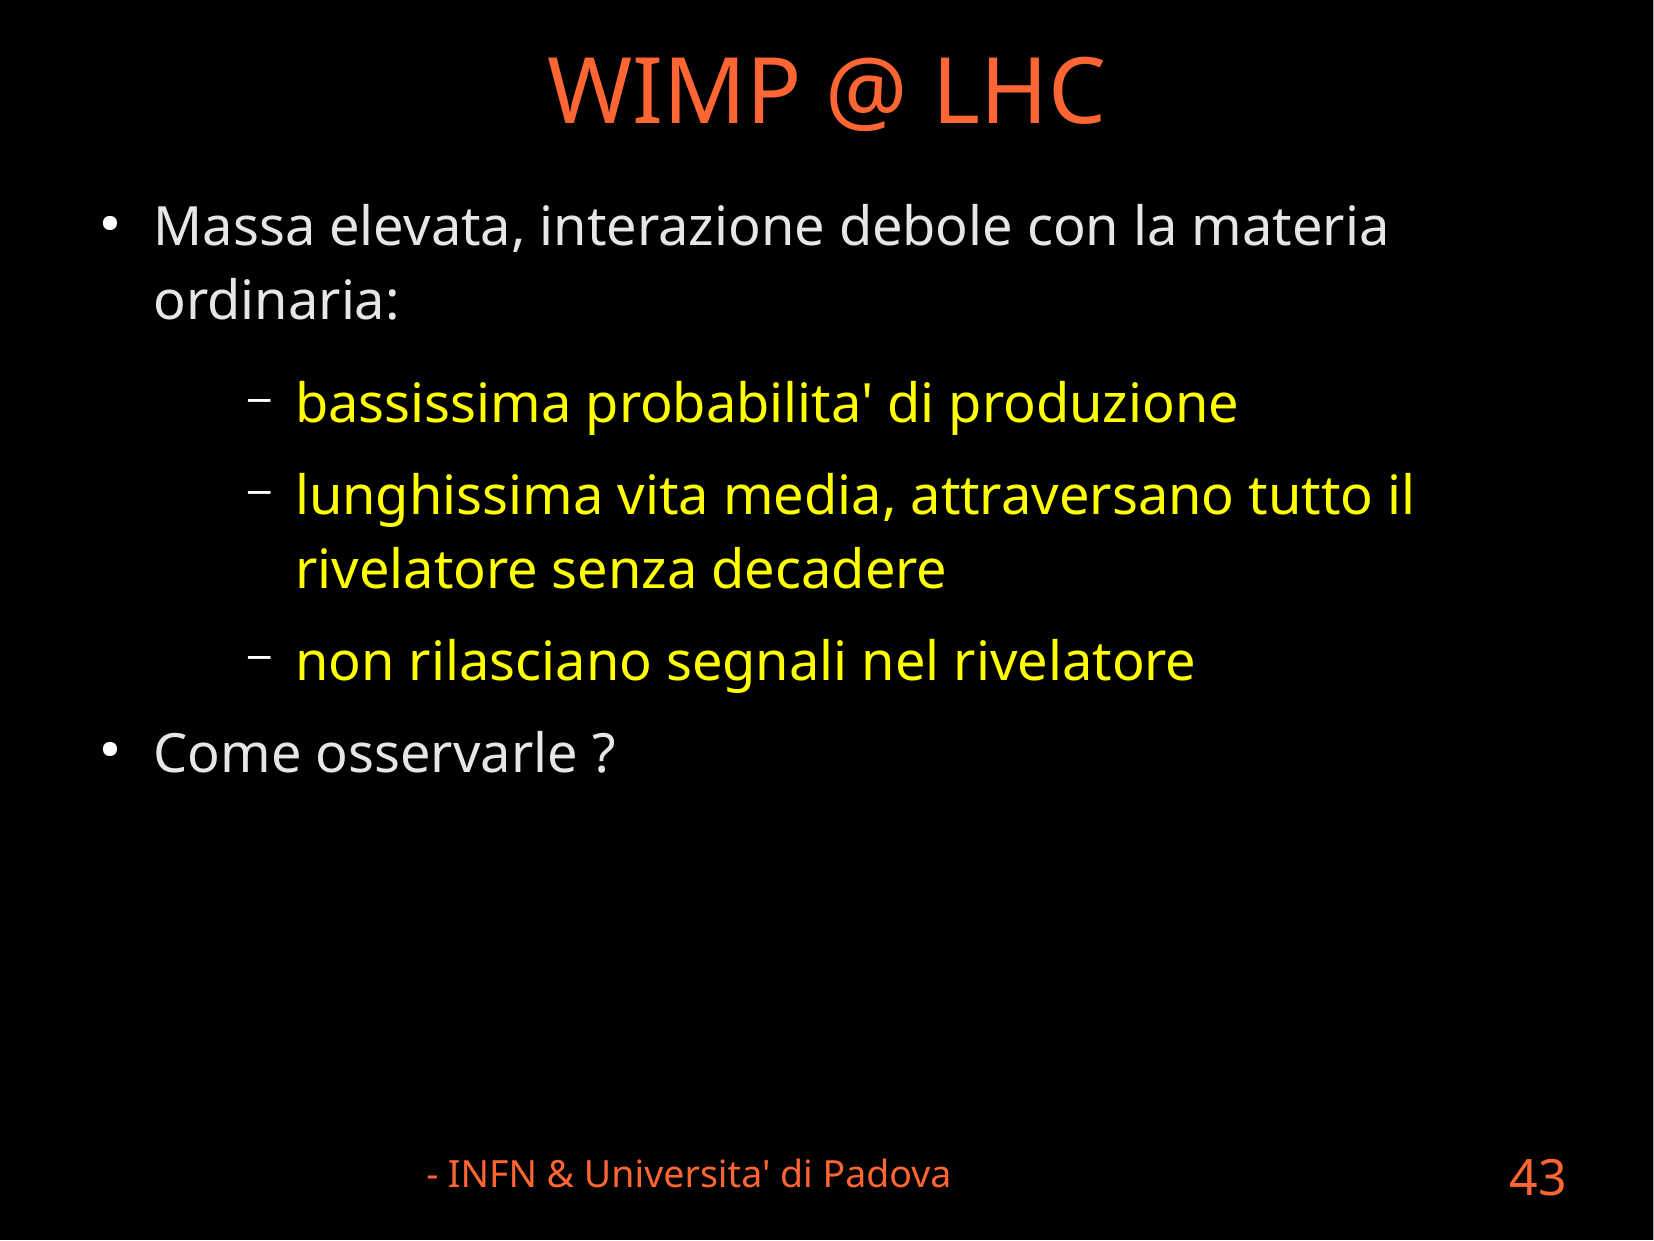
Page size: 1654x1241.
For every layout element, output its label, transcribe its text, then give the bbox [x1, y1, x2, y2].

list Massa elevata, interazione debole con la materia ordinaria: bassissima probabilita' di produzione lunghissima vita media, attraversano tutto il rivelatore senza decadere non rilasciano segnali nel rivelatore Come osservarle ? [82, 187, 1571, 1094]
title WIMP @ LHC [82, 19, 1571, 157]
